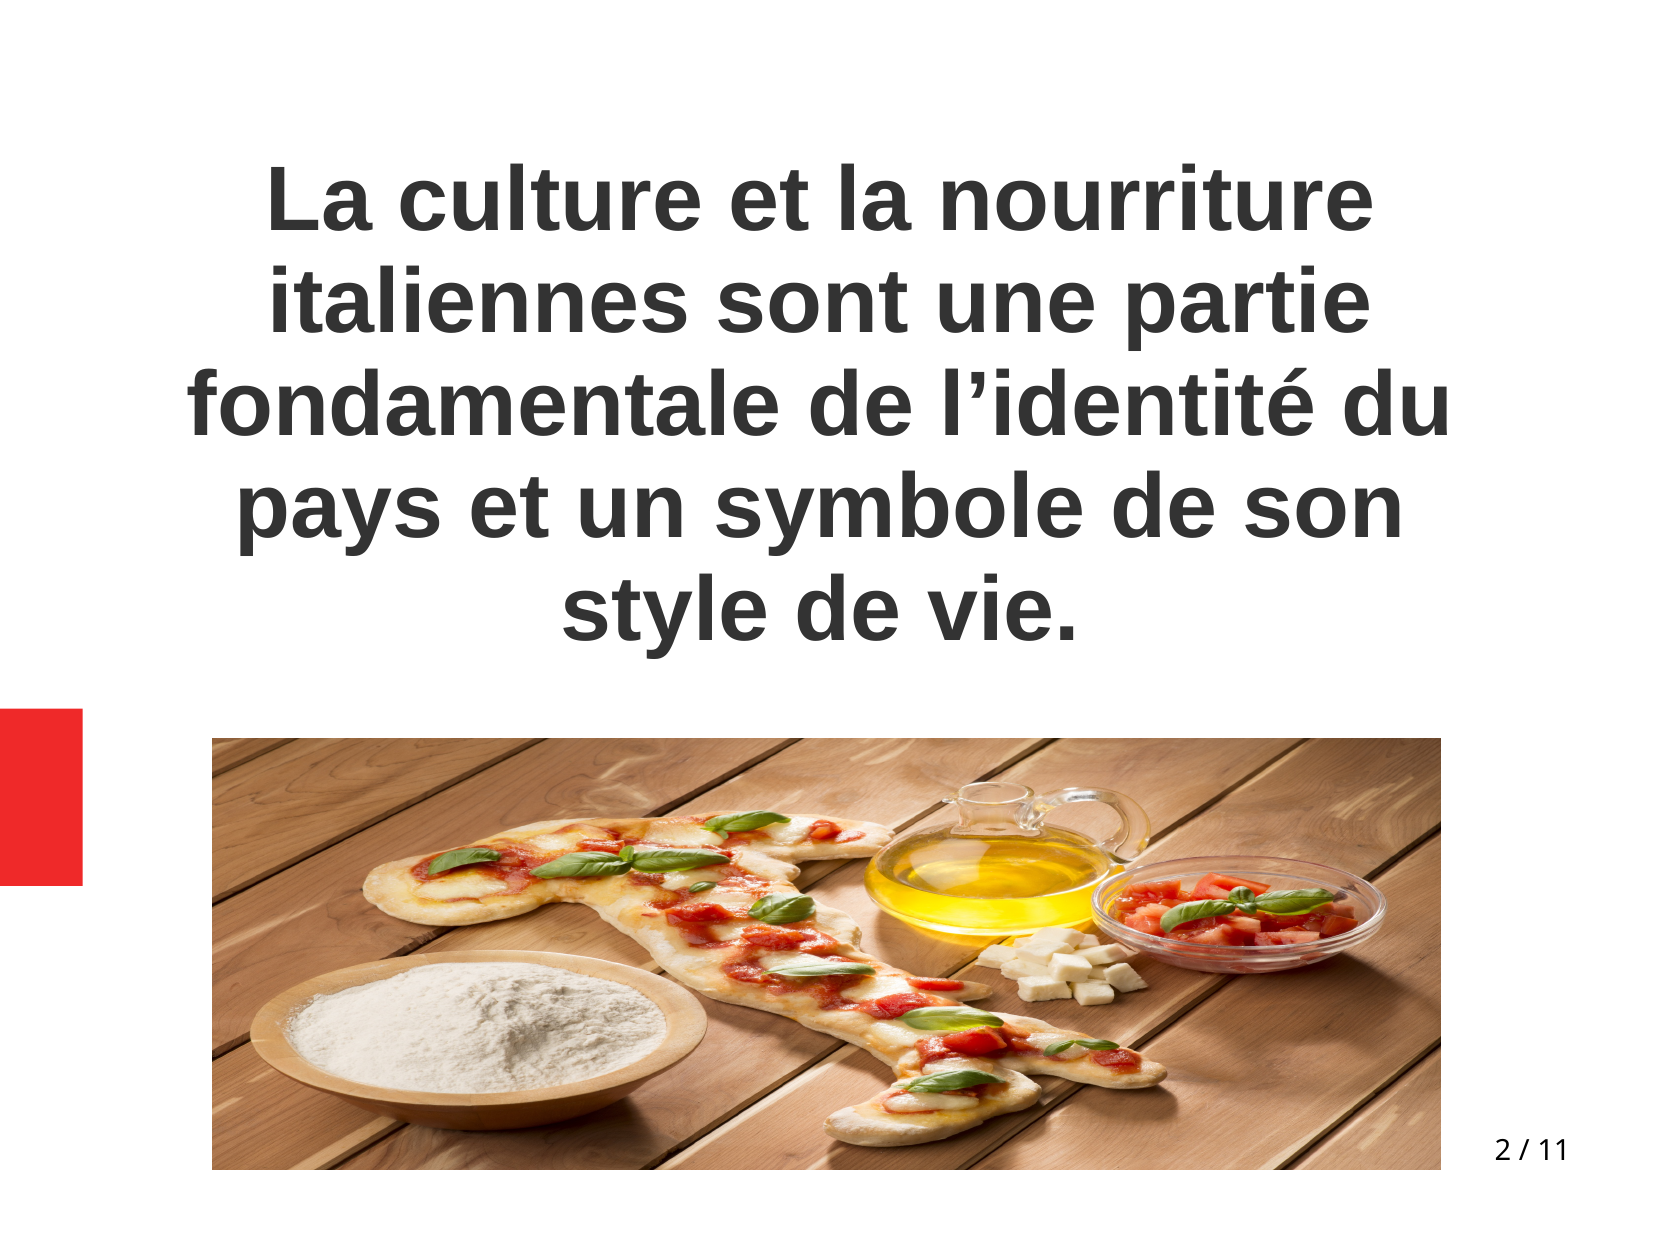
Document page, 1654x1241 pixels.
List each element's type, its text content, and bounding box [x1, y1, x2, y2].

title La culture et la nourriture italiennes sont une partie fondamentale de l’identité du pays et un symbole de son style de vie. [118, 147, 1524, 660]
picture [212, 738, 1441, 1170]
